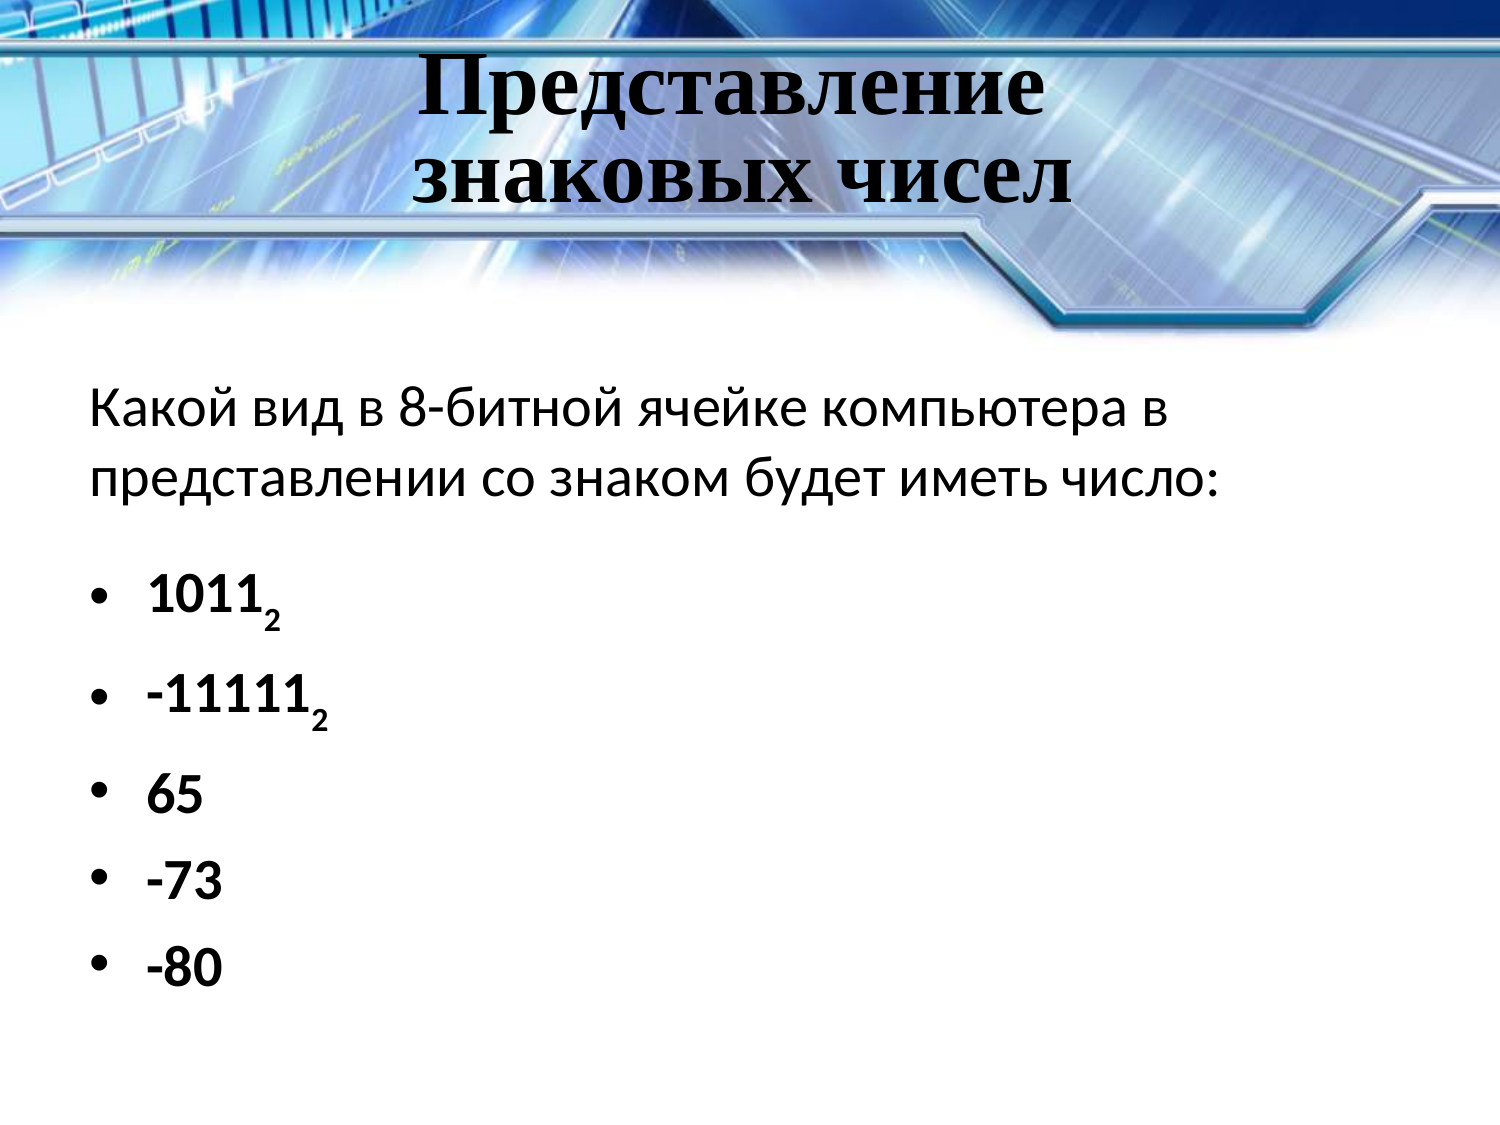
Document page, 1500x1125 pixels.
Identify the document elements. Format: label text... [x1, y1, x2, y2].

title Представление знаковых чисел [106, 25, 1382, 239]
list Какой вид в 8-битной ячейке компьютера в представлении со знаком будет иметь число: 10112 -111112 65 -73 -80 [75, 360, 1426, 1035]
picture [0, 0, 1500, 1125]
